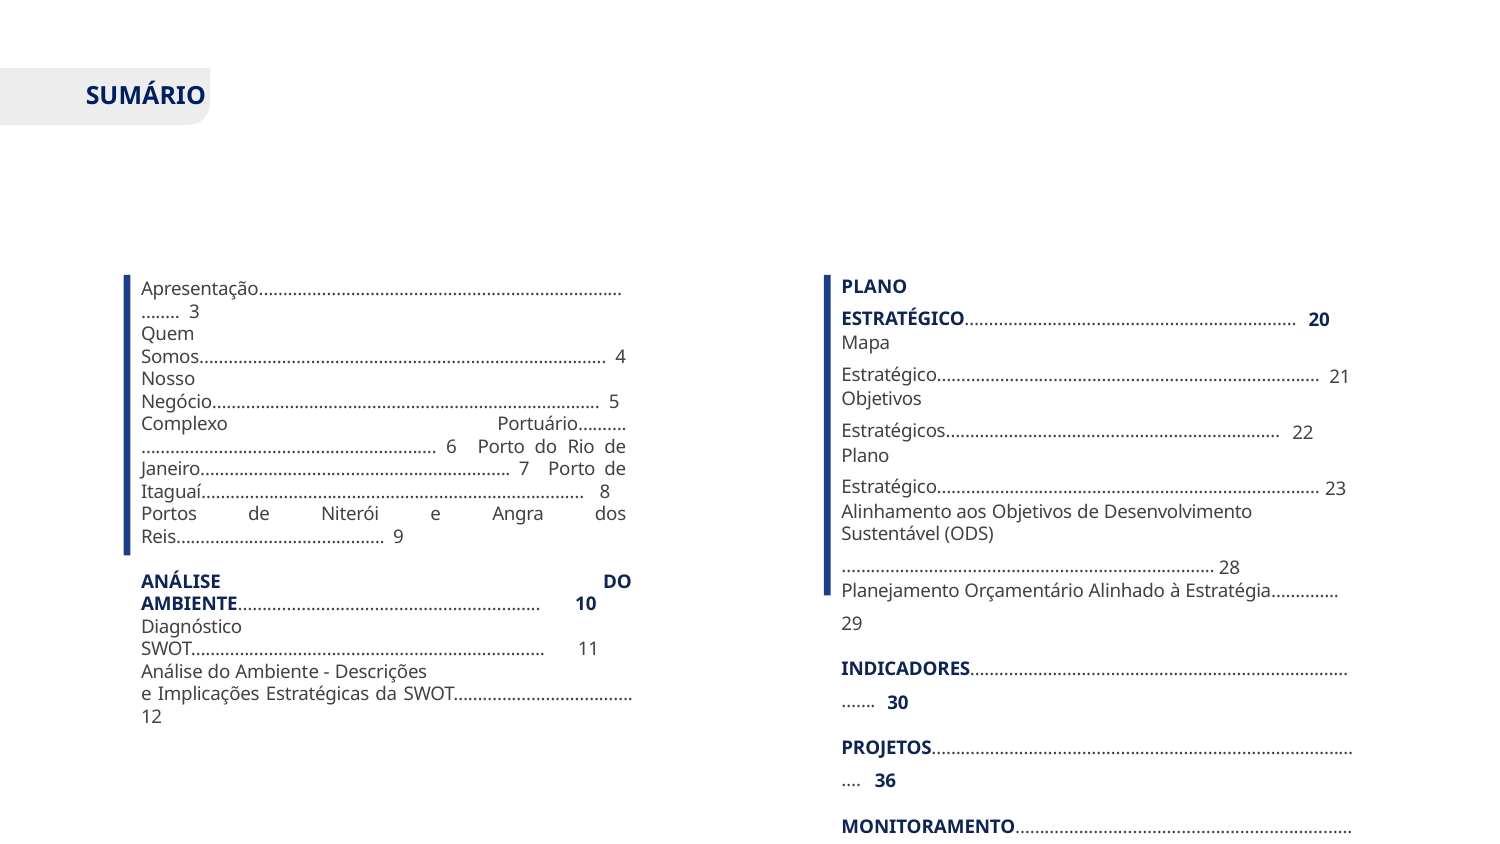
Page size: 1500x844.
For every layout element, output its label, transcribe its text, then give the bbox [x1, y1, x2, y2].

title SUMÁRIO [83, 77, 211, 110]
text_box [0, 67, 211, 126]
text_box PLANO ESTRATÉGICO………………………………………………………….. 20 Mapa Estratégico………………………………………………………………….… 21 Objetivos Estratégicos…………………………………………………………… 22 Plano Estratégico………………………………………………………………….… 23 Alinhamento aos Objetivos de Desenvolvimento Sustentável (ODS)………………………………………………………………….. 28 Planejamento Orçamentário Alinhado à Estratégia………….. 29 INDICADORES…………………………………………………………………………. 30 PROJETOS………………………………………………………………………………. 36 MONITORAMENTO………………………………………………………………… 54 Execução do Plano Estratégico - Monitoramento……………… 55 [835, 272, 1357, 592]
text_box [823, 274, 831, 596]
text_box [123, 274, 131, 556]
text_box Apresentação……………………………………………………………………….. 3 Quem Somos………………………………………………………………………… 4 Nosso Negócio…………………………………………………………………….. 5 Complexo Portuário……….……………………………………………………. 6 Porto do Rio de Janeiro………………………………………………………. 7 Porto de Itaguaí……………………………………………………………………. 8 Portos de Niterói e Angra dos Reis……………………………………. 9 ANÁLISE DO AMBIENTE…………………………………………………….. 10 Diagnóstico SWOT………………………………………………………………. 11 Análise do Ambiente - Descrições e Implicações Estratégicas da SWOT………………………………. 12 [138, 275, 633, 550]
